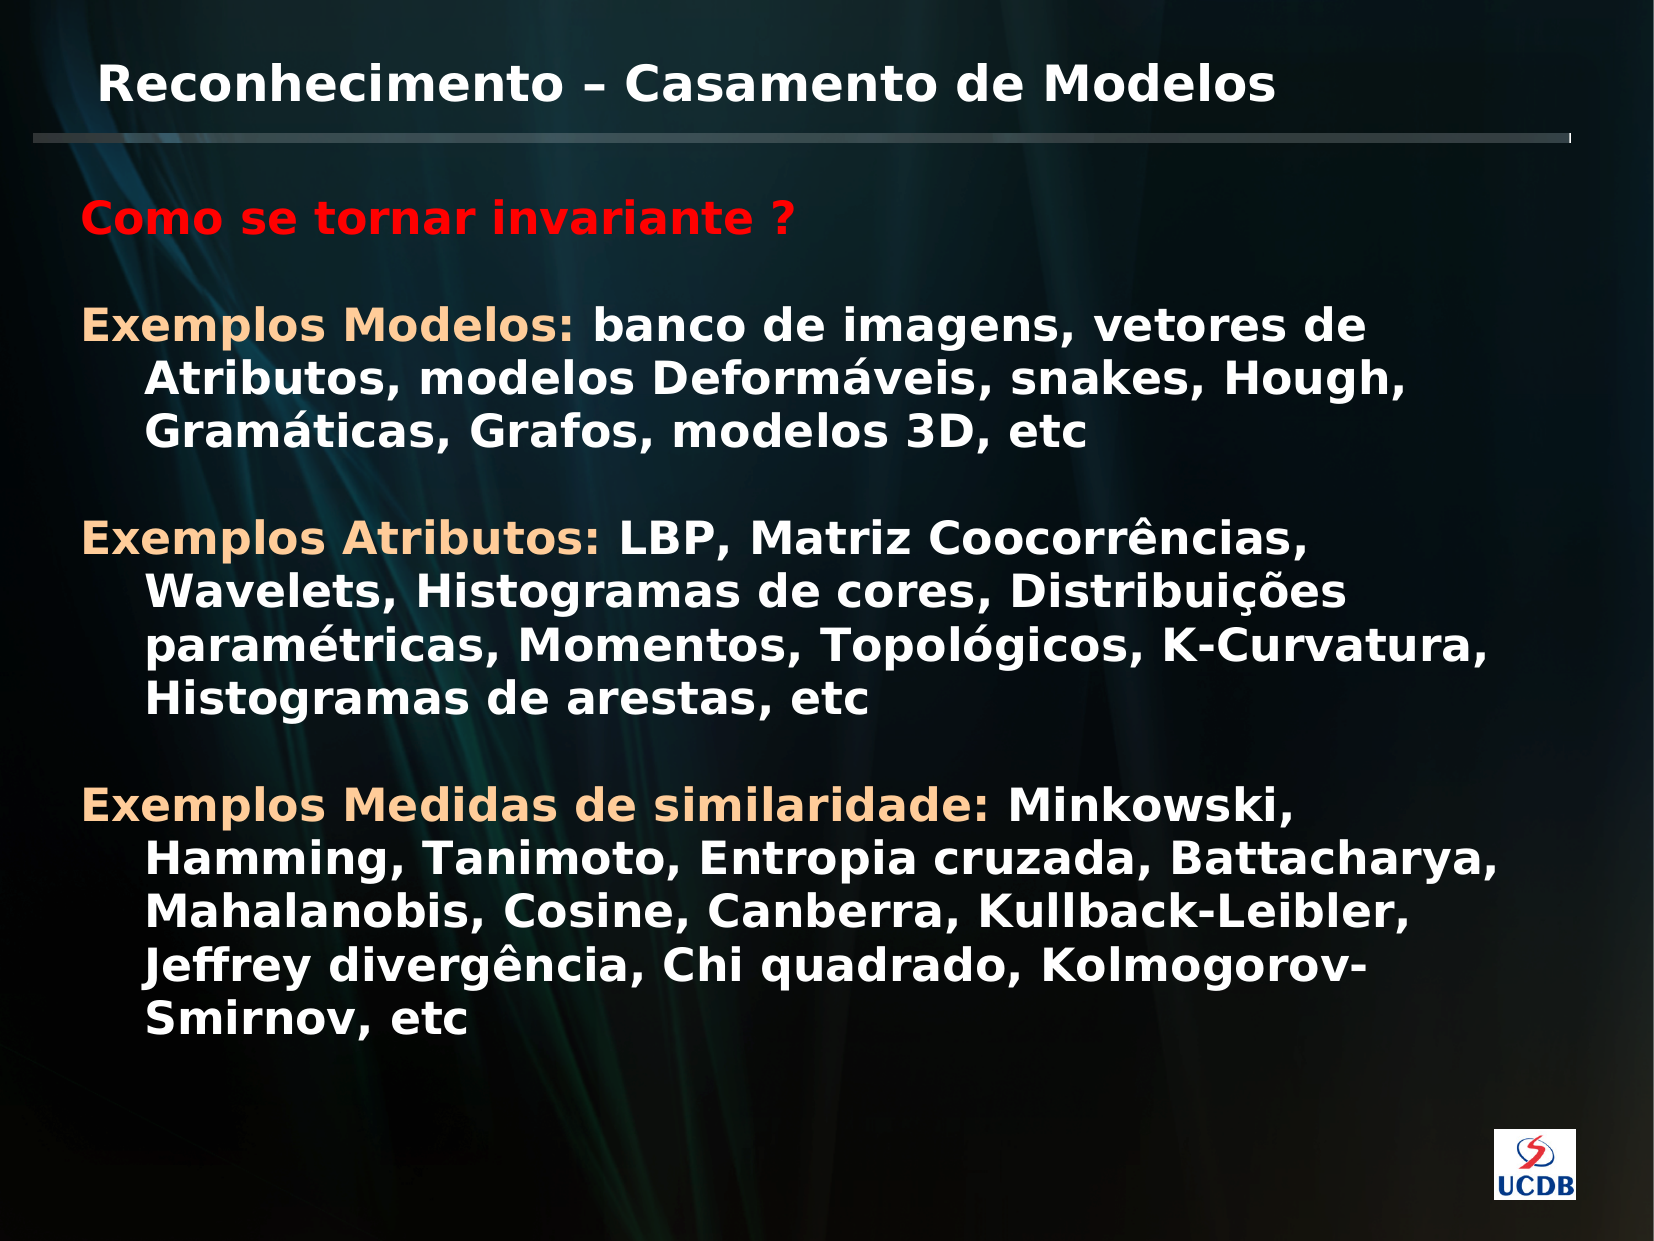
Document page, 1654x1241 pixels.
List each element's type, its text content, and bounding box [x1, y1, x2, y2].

picture [0, 0, 1654, 1241]
text_box Como se tornar invariante ? Exemplos Modelos: banco de imagens, vetores de Atributos, modelos Deformáveis, snakes, Hough, Gramáticas, Grafos, modelos 3D, etc Exemplos Atributos: LBP, Matriz Coocorrências, Wavelets, Histogramas de cores, Distribuições paramétricas, Momentos, Topológicos, K-Curvatura, Histogramas de arestas, etc Exemplos Medidas de similaridade: Minkowski, Hamming, Tanimoto, Entropia cruzada, Battacharya, Mahalanobis, Cosine, Canberra, Kullback-Leibler, Jeffrey divergência, Chi quadrado, Kolmogorov- Smirnov, etc [64, 74, 1506, 1122]
text_box Reconhecimento – Casamento de Modelos [82, 45, 1294, 74]
